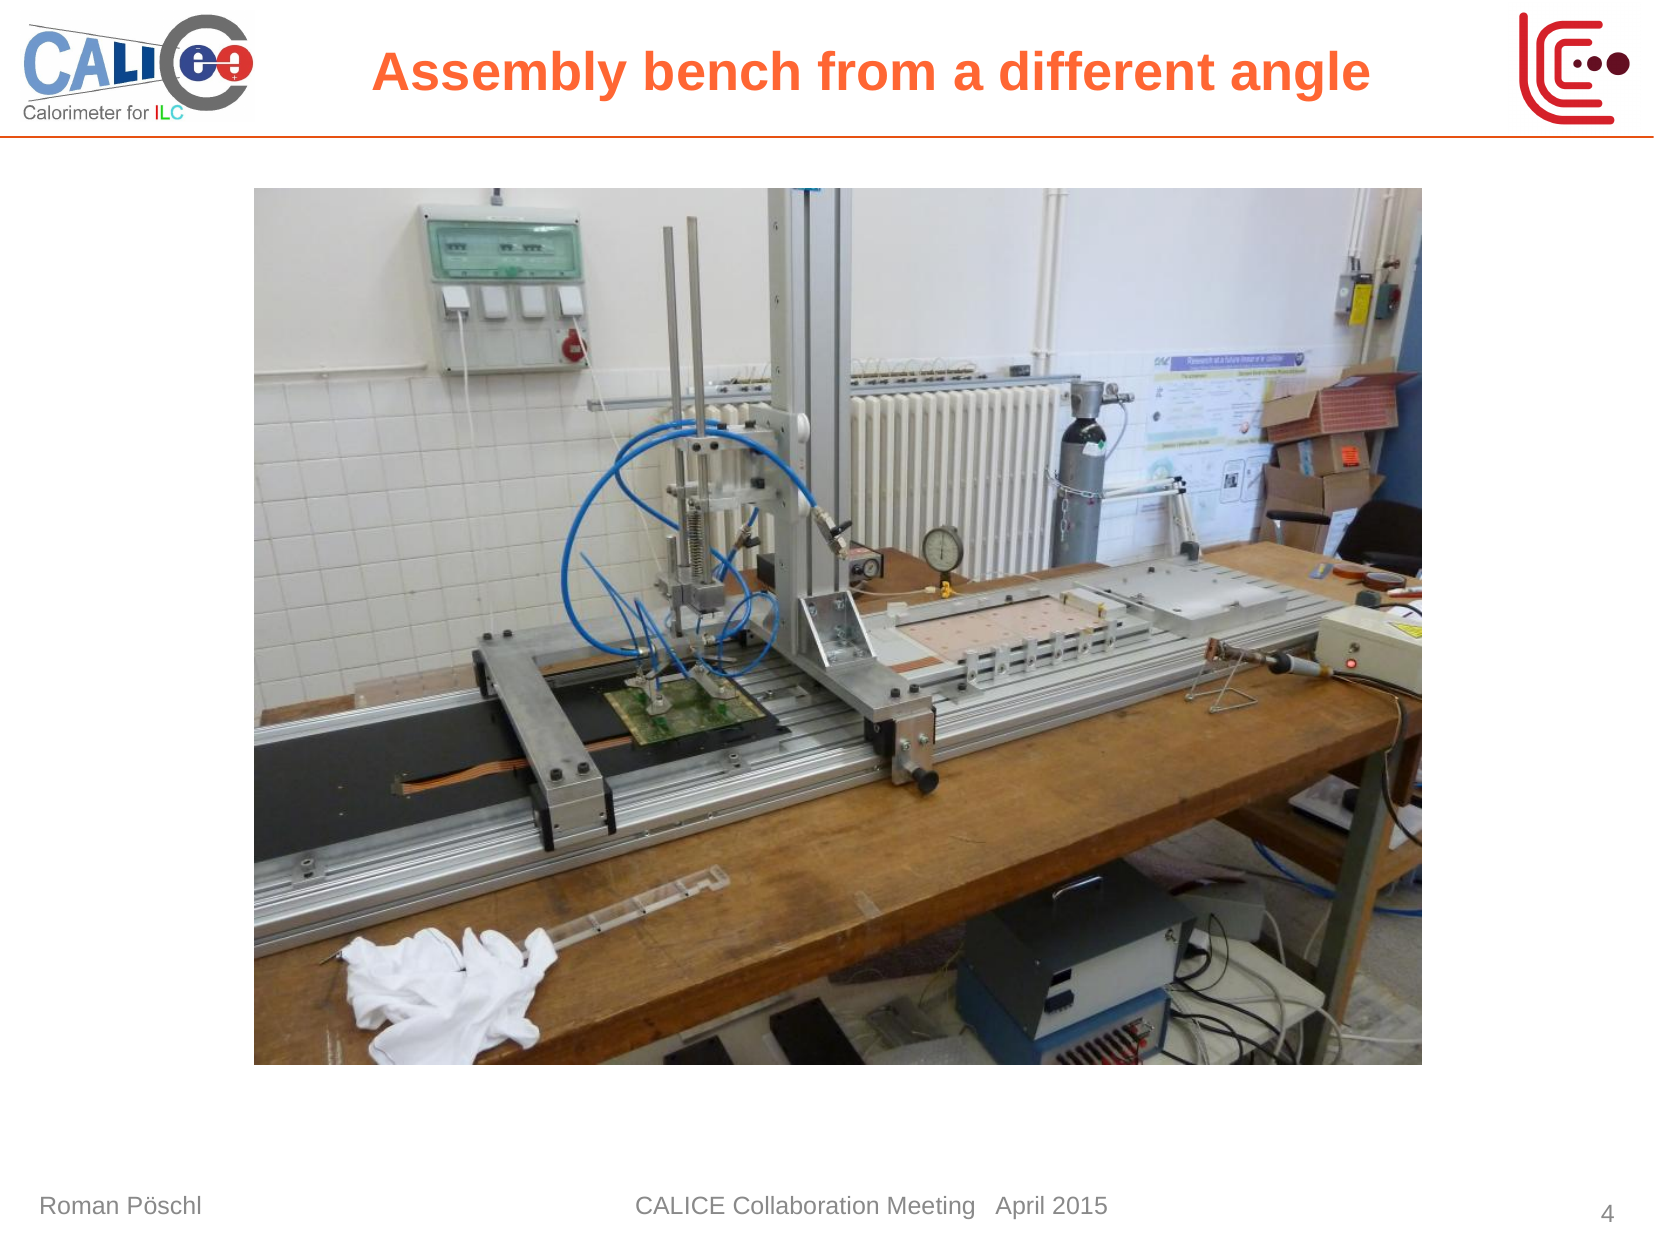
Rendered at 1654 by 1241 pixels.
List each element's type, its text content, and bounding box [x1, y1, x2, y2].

picture [1508, 2, 1641, 135]
title Assembly bench from a different angle [128, 29, 1617, 113]
picture [254, 188, 1422, 1065]
picture [20, 10, 255, 122]
